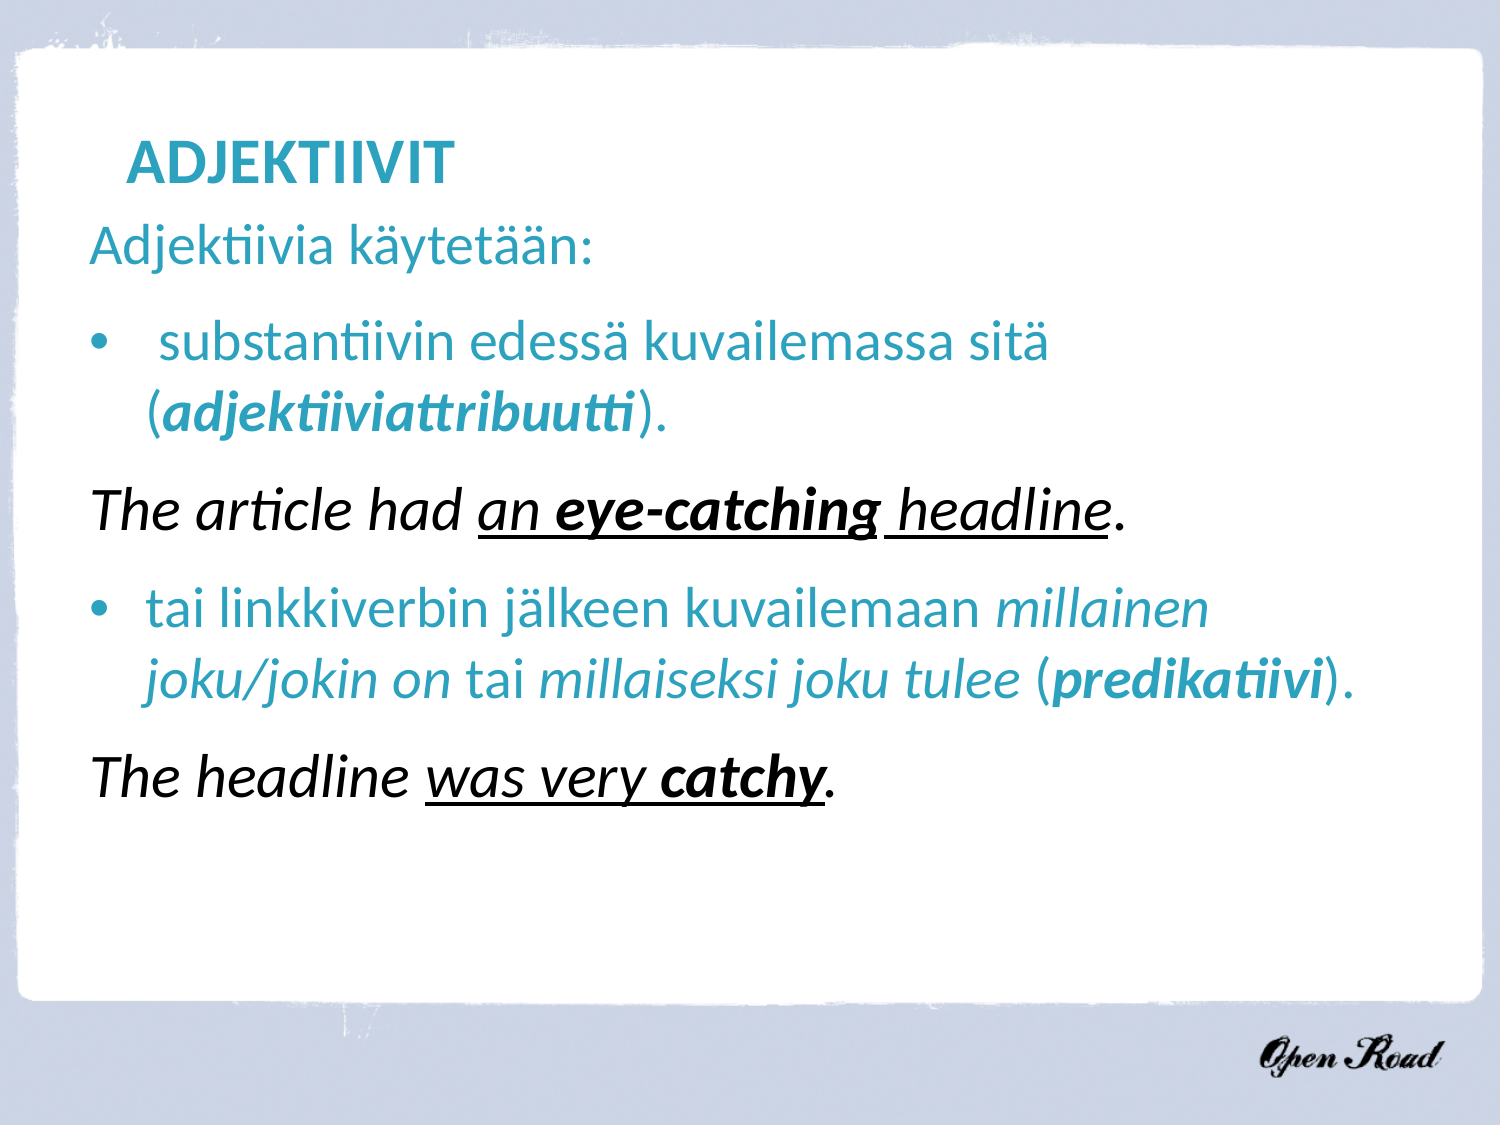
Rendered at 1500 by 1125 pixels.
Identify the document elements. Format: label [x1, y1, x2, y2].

picture [74, 85, 1463, 923]
